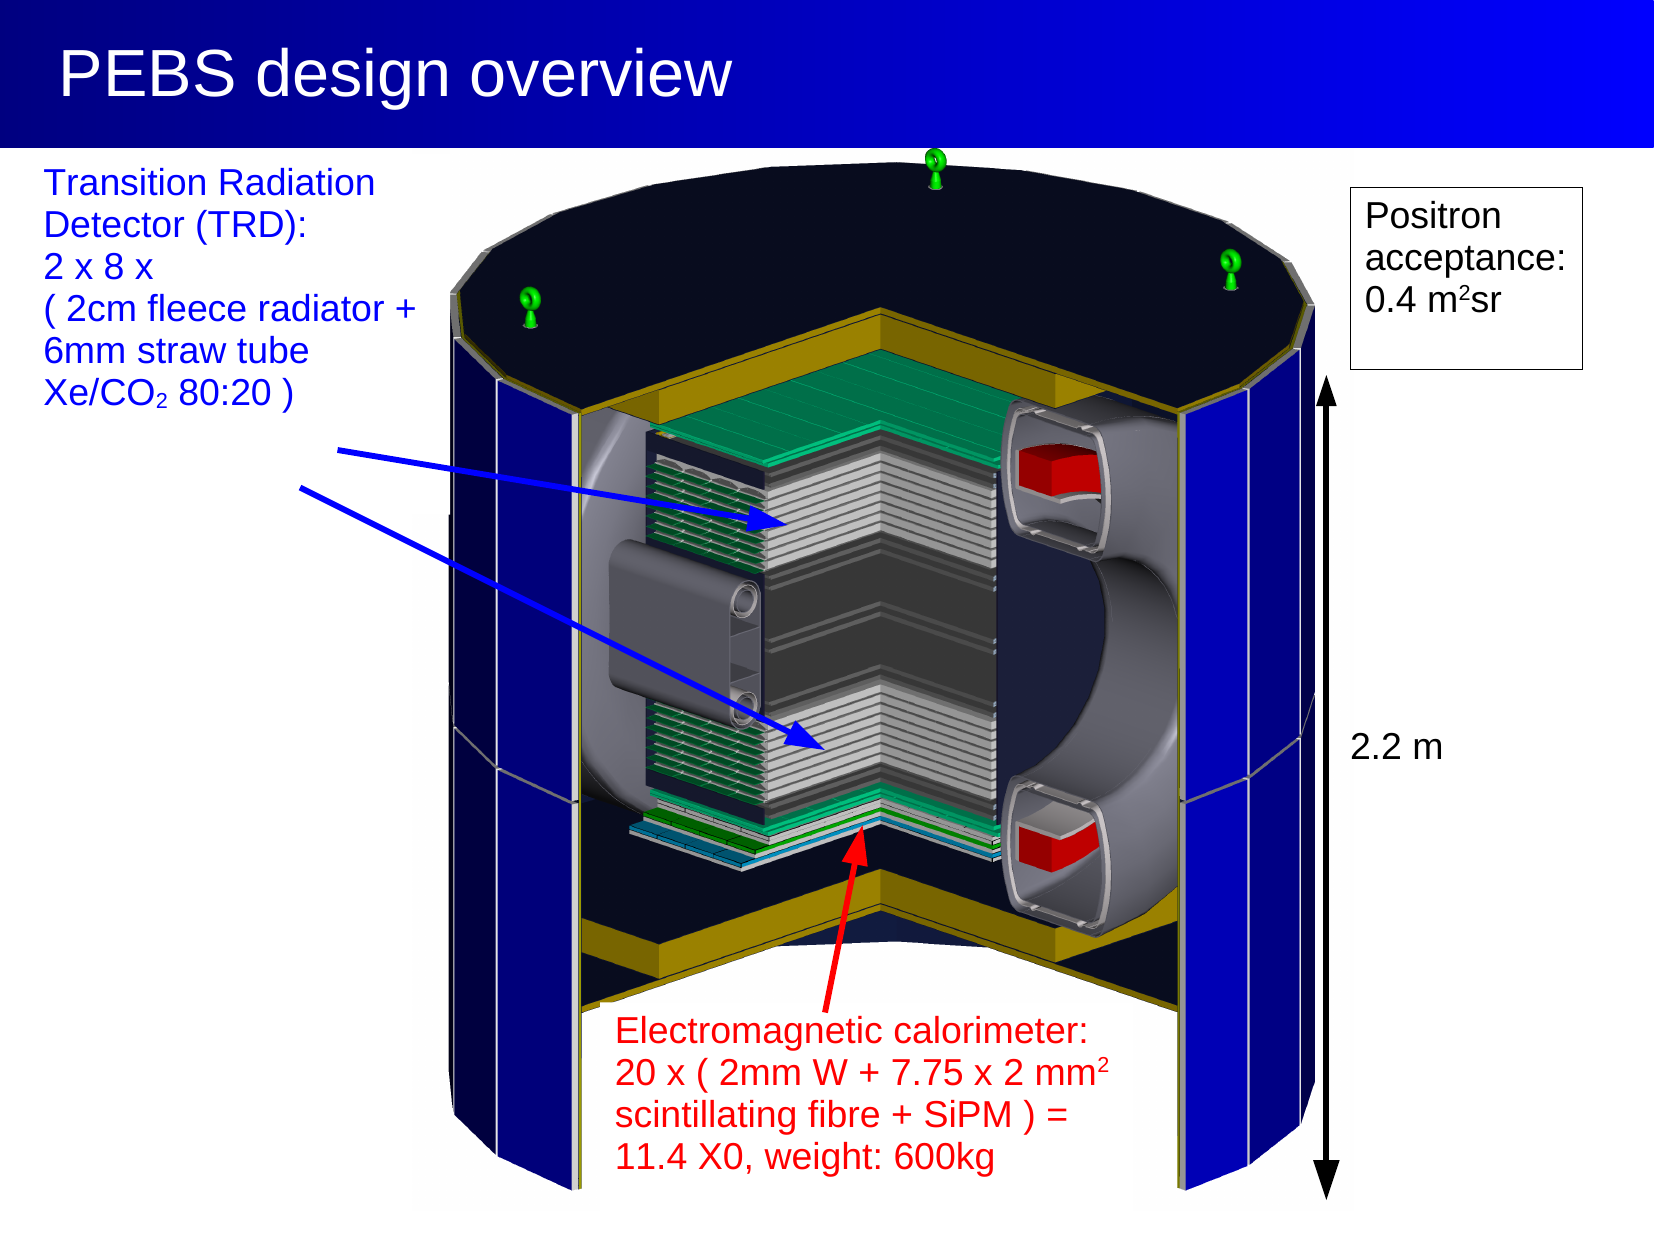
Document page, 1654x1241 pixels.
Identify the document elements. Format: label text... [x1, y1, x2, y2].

title PEBS design overview [0, 0, 1654, 148]
text_box Electromagnetic calorimeter: 20 x ( 2mm W + 7.75 x 2 mm2 scintillating fibre + SiPM ) = 11.4 X0, weight: 600kg [600, 1002, 1133, 1241]
text_box 2.2 m [1335, 718, 1459, 790]
text_box Transition Radiation Detector (TRD): 2 x 8 x ( 2cm fleece radiator + 6mm straw tube Xe/CO2 80:20 ) [28, 154, 451, 515]
text_box Positron acceptance: 0.4 m2sr [1350, 187, 1583, 370]
picture [412, 148, 1354, 1211]
